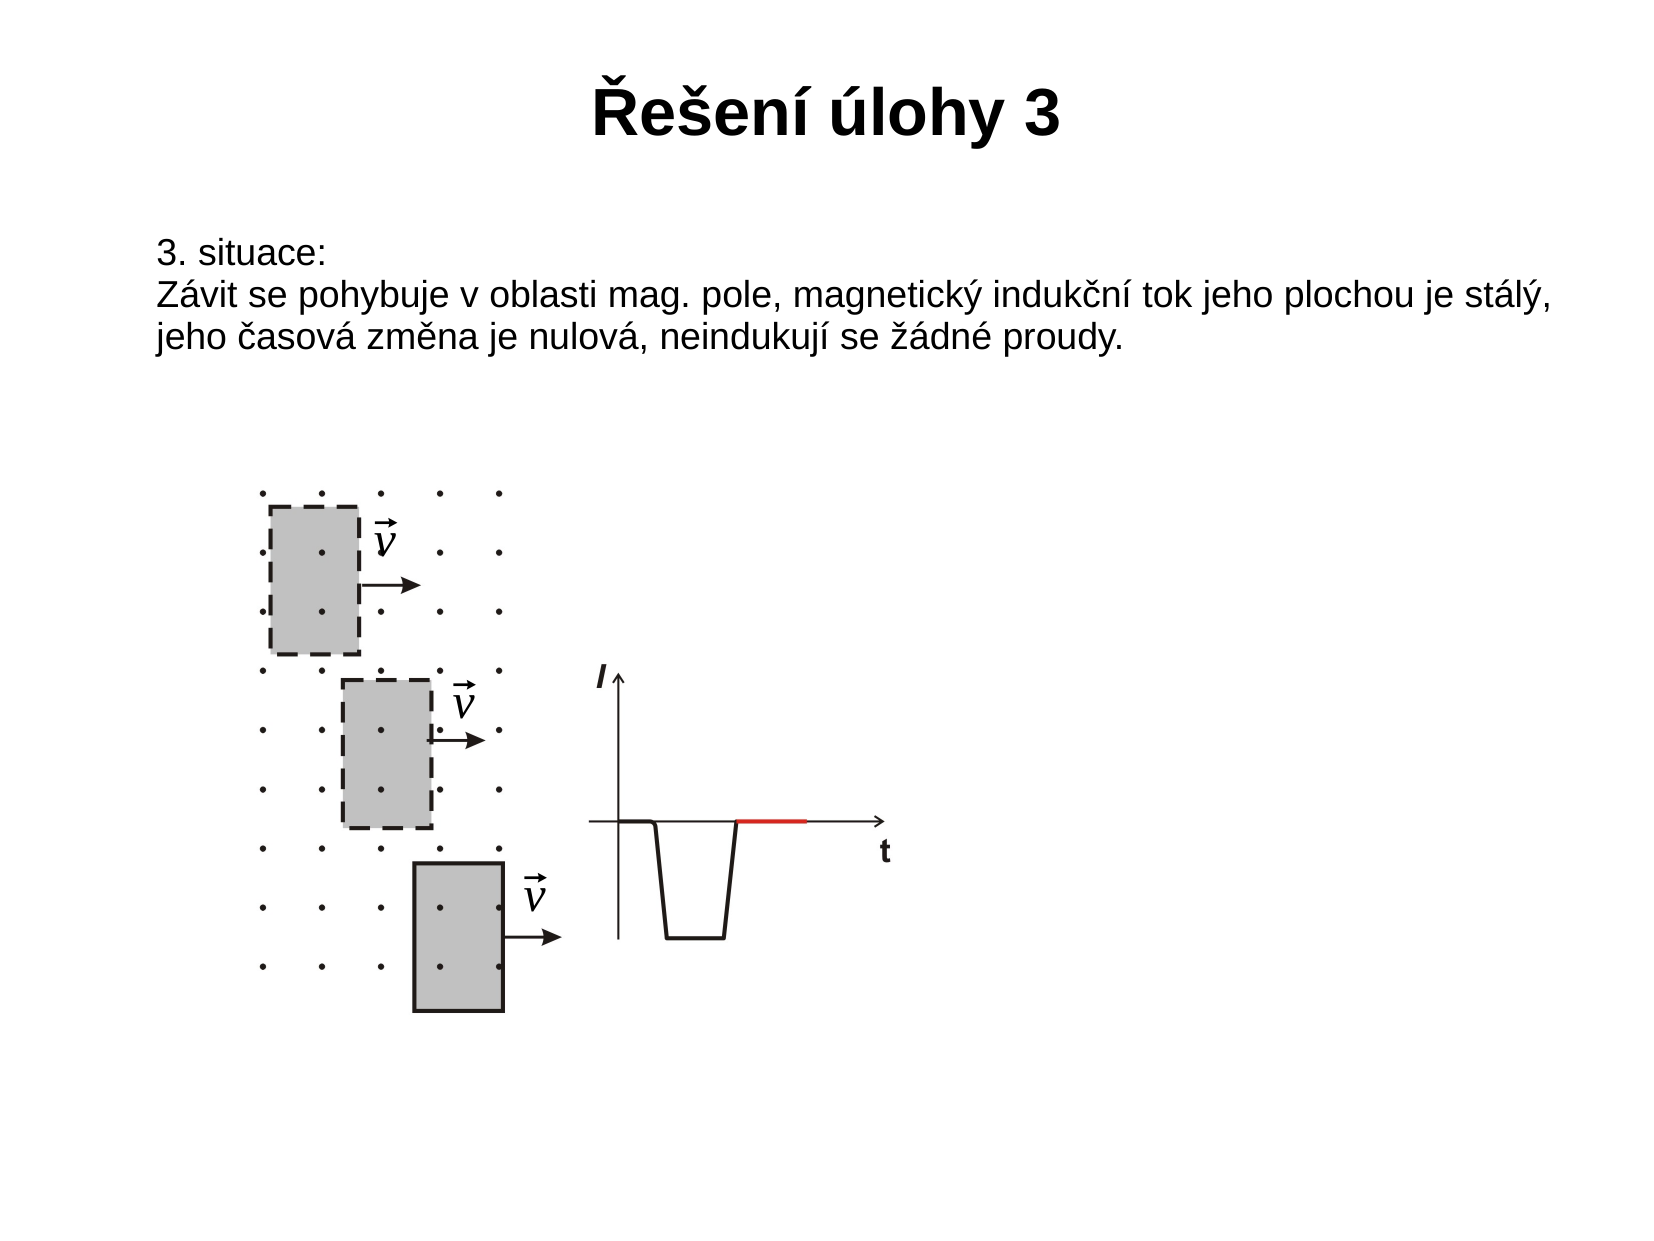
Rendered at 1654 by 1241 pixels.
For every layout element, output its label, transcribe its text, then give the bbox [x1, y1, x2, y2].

chart [444, 673, 485, 729]
chart [515, 865, 556, 922]
title Řešení úlohy 3 [82, 46, 1571, 178]
chart [366, 511, 406, 567]
text_box 3. situace: Závit se pohybuje v oblasti mag. pole, magnetický indukční tok jeho plochou je stálý, jeho časová změna je nulová, neindukují se žádné proudy. [141, 224, 1571, 366]
picture [224, 474, 1004, 1028]
